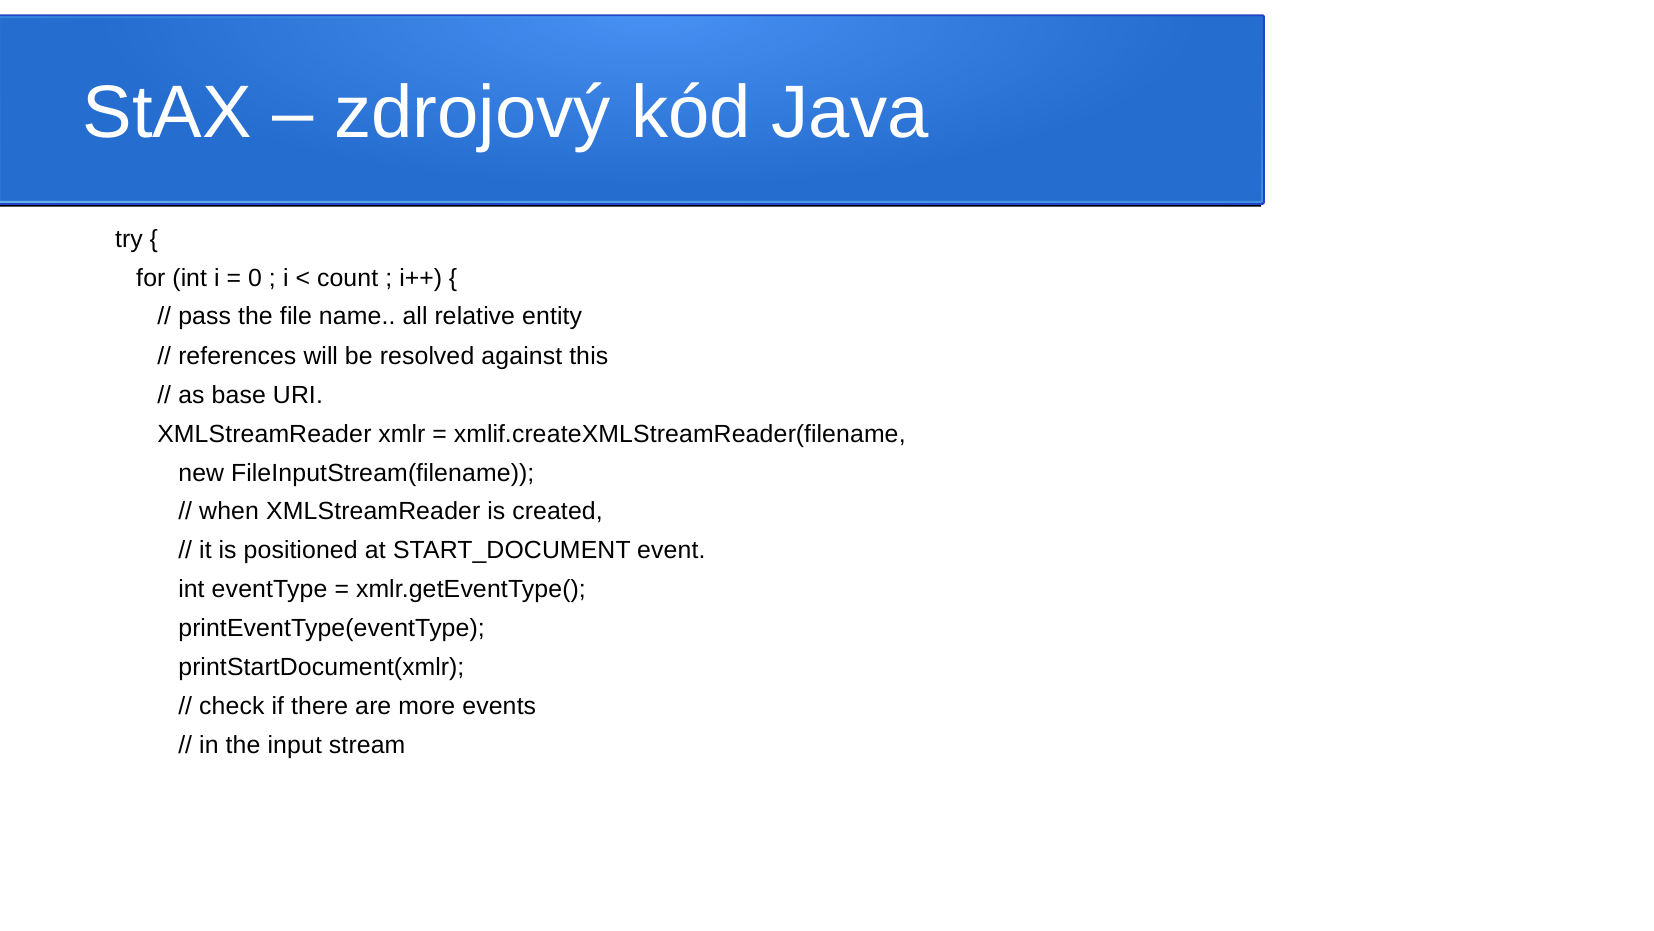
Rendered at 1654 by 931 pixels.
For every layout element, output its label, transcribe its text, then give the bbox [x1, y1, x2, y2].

title StAX – zdrojový kód Java [82, 35, 1235, 189]
list try { for (int i = 0 ; i < count ; i++) { // pass the file name.. all relative entity // references will be resolved against this // as base URI. XMLStreamReader xmlr = xmlif.createXMLStreamReader(filename, new FileInputStream(filename)); // when XMLStreamReader is created, // it is positioned at START_DOCUMENT event. int eventType = xmlr.getEventType(); printEventType(eventType); printStartDocument(xmlr); // check if there are more events // in the input stream [82, 224, 1571, 764]
